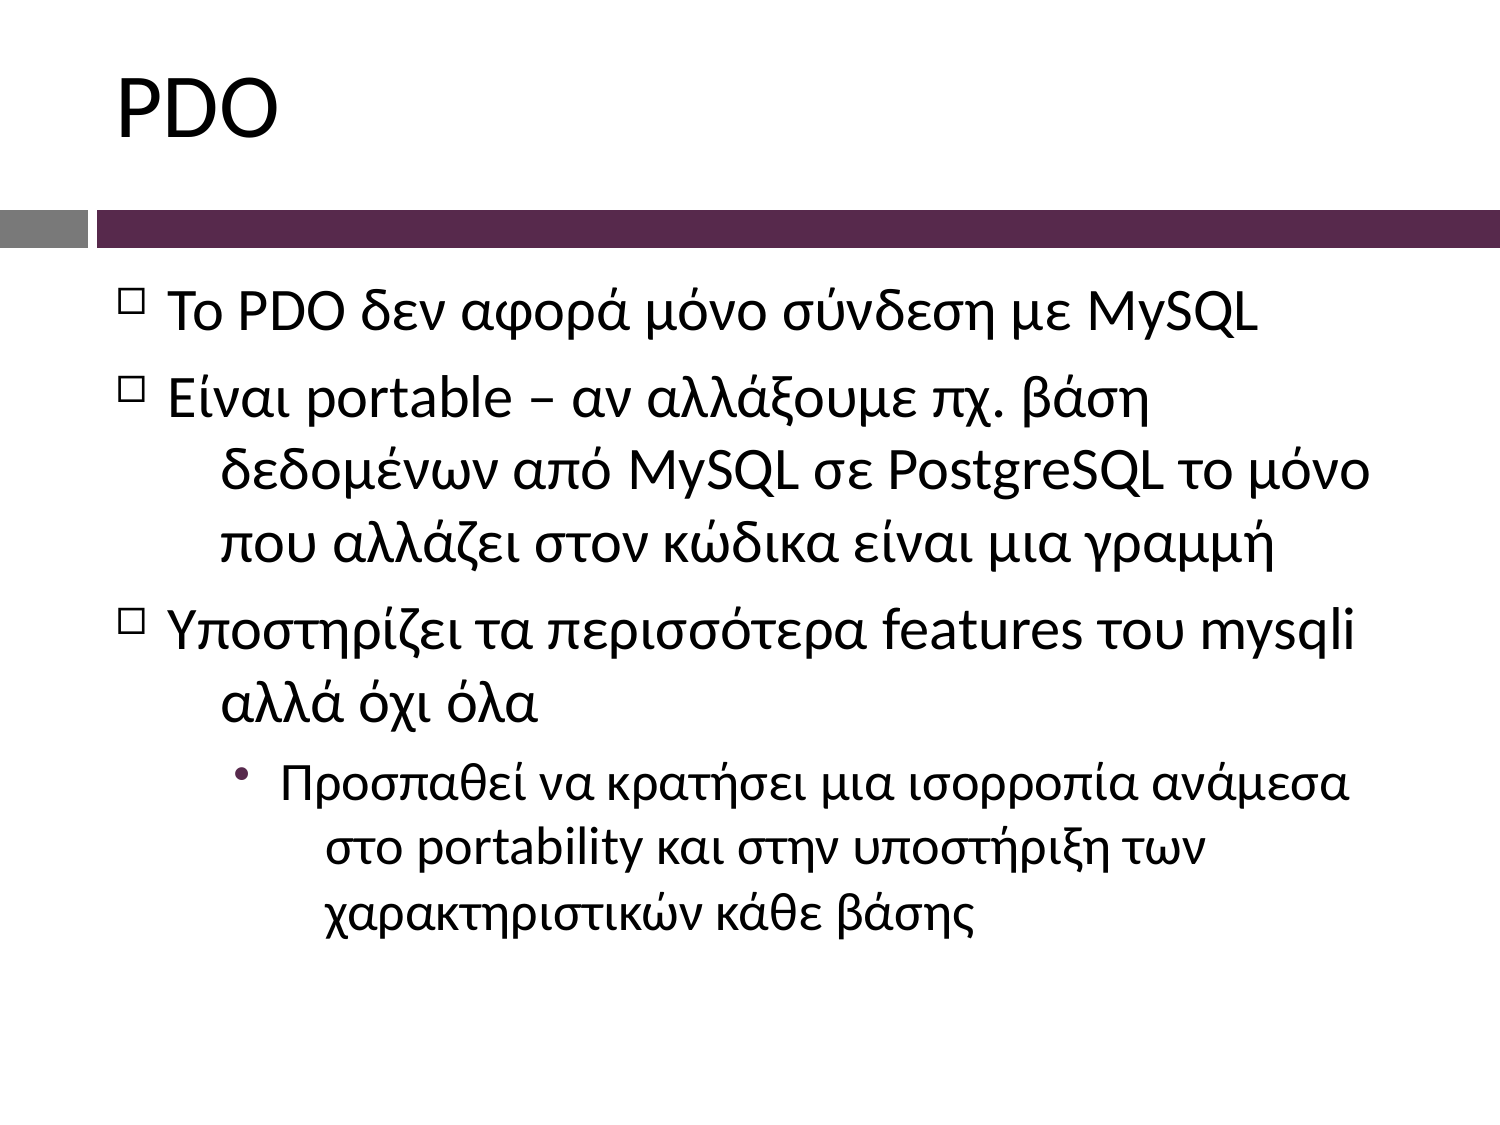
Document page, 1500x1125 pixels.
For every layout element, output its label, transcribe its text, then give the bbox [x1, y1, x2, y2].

list Το PDO δεν αφορά μόνο σύνδεση με MySQL Είναι portable – αν αλλάξουμε πχ. βάση δεδομένων από MySQL σε PostgreSQL το μόνο που αλλάζει στον κώδικα είναι μια γραμμή Υποστηρίζει τα περισσότερα features του mysqli αλλά όχι όλα Προσπαθεί να κρατήσει μια ισορροπία ανάμεσα στο portability και στην υποστήριξη των χαρακτηριστικών κάθε βάσης [100, 262, 1438, 1000]
title PDO [100, 19, 1438, 182]
